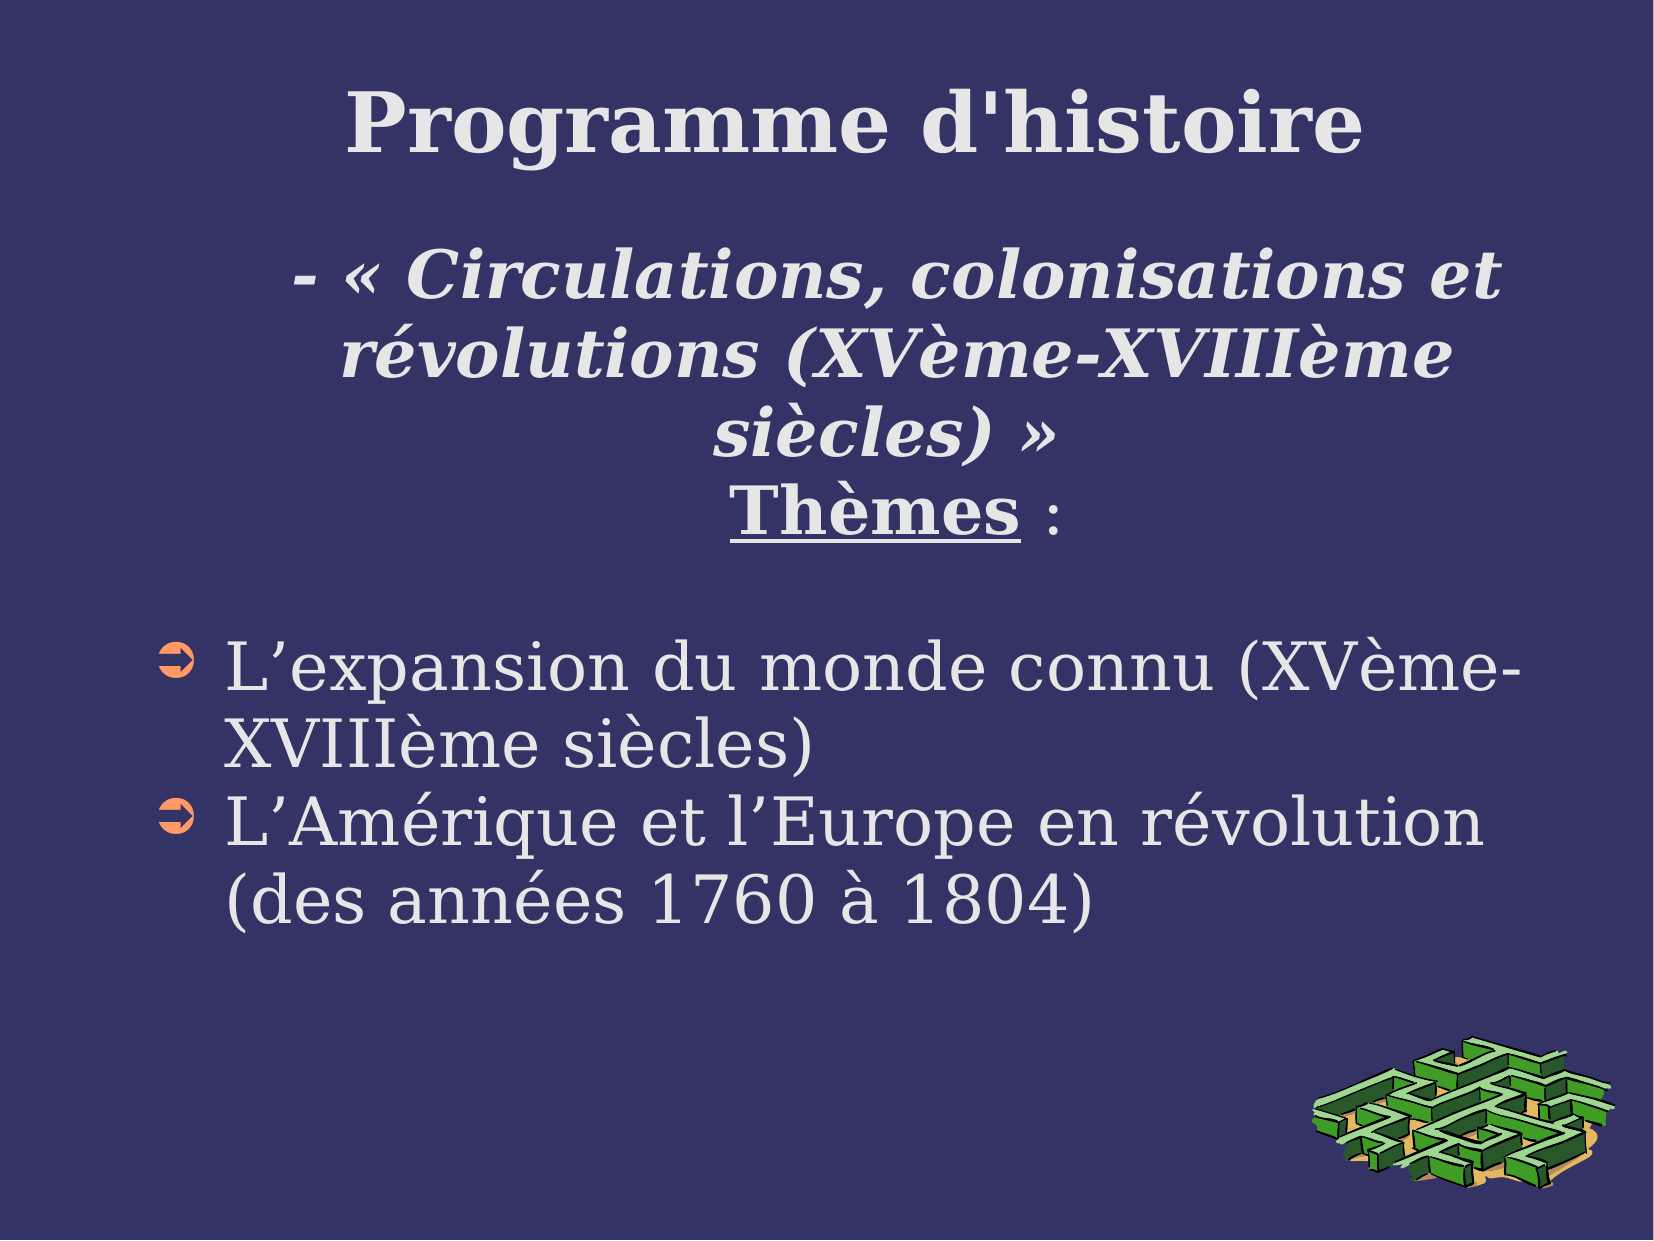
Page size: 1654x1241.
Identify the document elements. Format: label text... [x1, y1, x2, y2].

title Programme d'histoire [121, 19, 1619, 227]
list - « Circulations, colonisations et révolutions (XVème-XVIIIème siècles) » Thèmes : L’expansion du monde connu (XVème-XVIIIème siècles) L’Amérique et l’Europe en révolution (des années 1760 à 1804) [141, 236, 1571, 1147]
